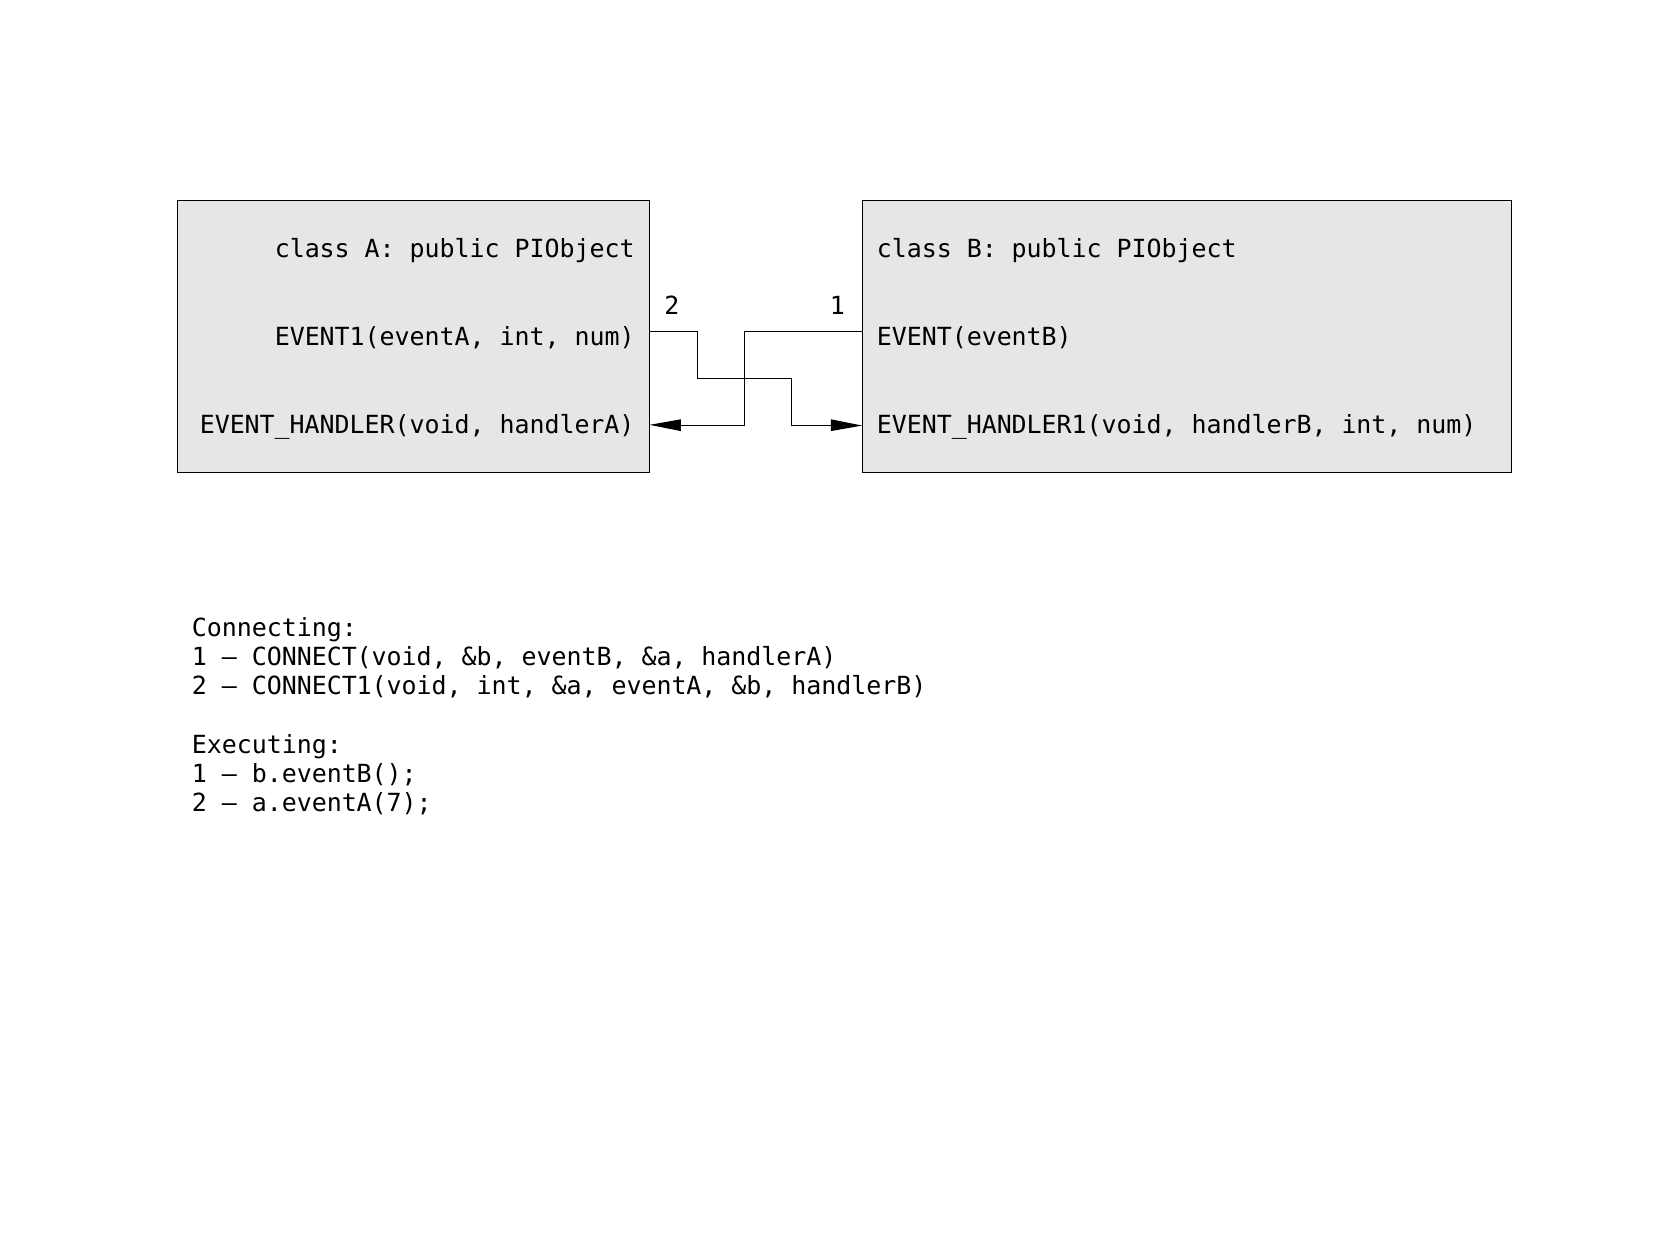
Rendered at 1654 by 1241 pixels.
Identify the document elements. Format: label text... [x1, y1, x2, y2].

text_box 2 [649, 283, 697, 328]
text_box class B: public PIObject EVENT(eventB) EVENT_HANDLER1(void, handlerB, int, num) [862, 200, 1512, 473]
text_box Connecting: 1 – CONNECT(void, &b, eventB, &a, handlerA) 2 — CONNECT1(void, int, &a, eventA, &b, handlerB) Executing: 1 – b.eventB(); 2 – a.eventA(7); [177, 605, 1524, 898]
text_box 1 [814, 283, 863, 328]
text_box class A: public PIObject EVENT1(eventA, int, num) EVENT_HANDLER(void, handlerA) [177, 200, 650, 473]
